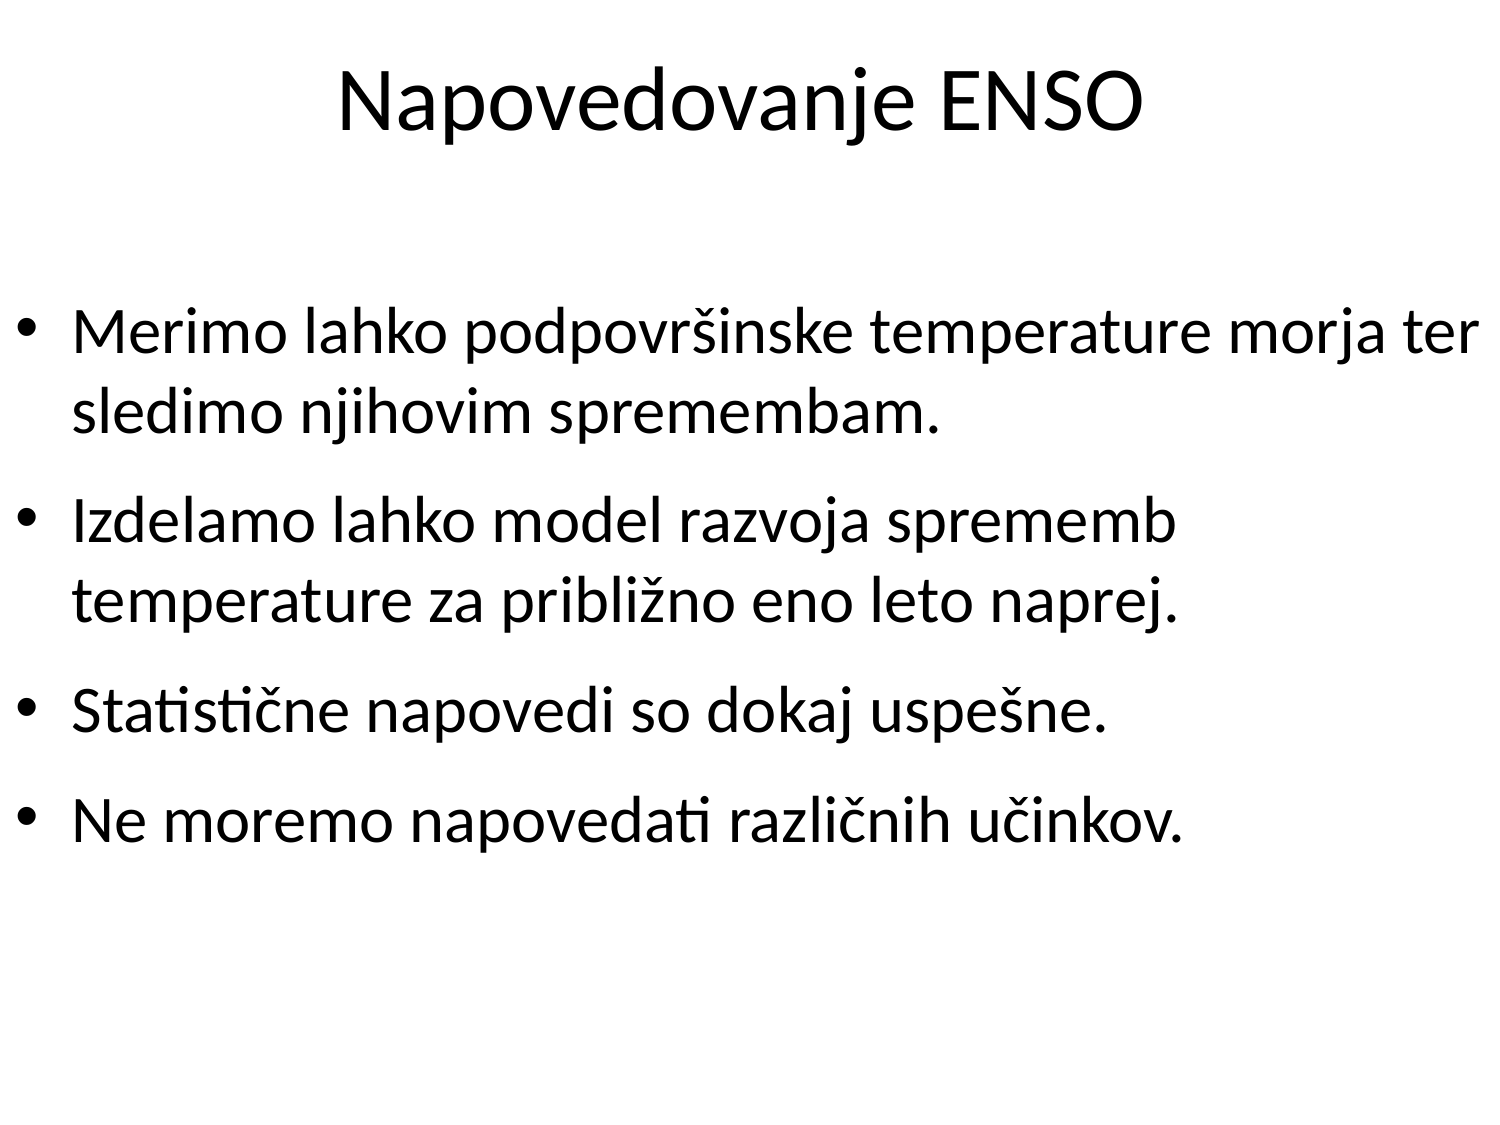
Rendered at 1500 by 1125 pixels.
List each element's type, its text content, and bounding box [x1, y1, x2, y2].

title Napovedovanje ENSO [76, 0, 1427, 188]
list Merimo lahko podpovršinske temperature morja ter sledimo njihovim spremembam. Izdelamo lahko model razvoja sprememb temperature za približno eno leto naprej. Statistične napovedi so dokaj uspešne. Ne moremo napovedati različnih učinkov. [0, 278, 1500, 904]
